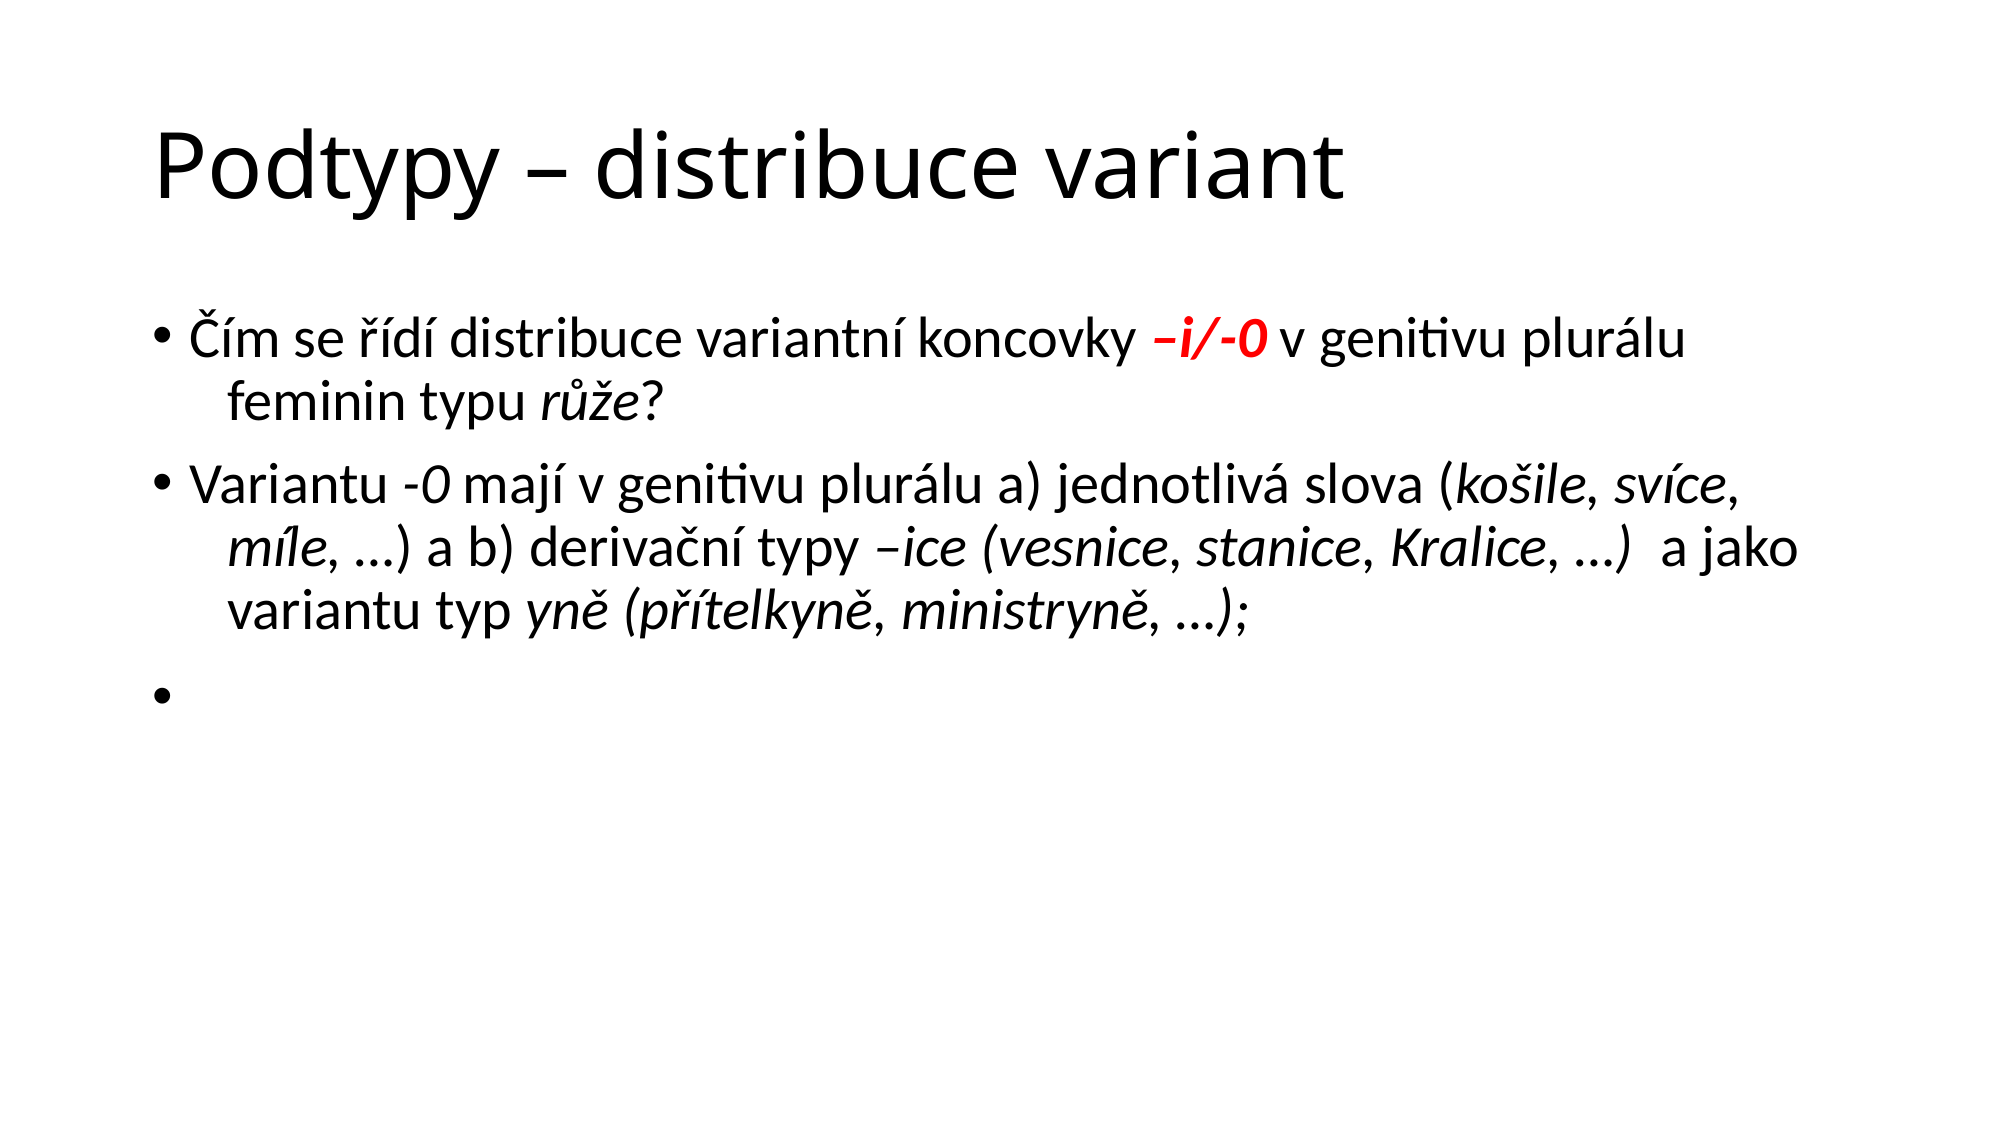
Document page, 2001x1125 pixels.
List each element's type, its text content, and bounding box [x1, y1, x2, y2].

list Čím se řídí distribuce variantní koncovky –i/-0 v genitivu plurálu feminin typu růže? Variantu -0 mají v genitivu plurálu a) jednotlivá slova (košile, svíce, míle, …) a b) derivační typy –ice (vesnice, stanice, Kralice, …) a jako variantu typ yně (přítelkyně, ministryně, …); [137, 299, 1863, 1014]
title Podtypy – distribuce variant [137, 59, 1863, 278]
